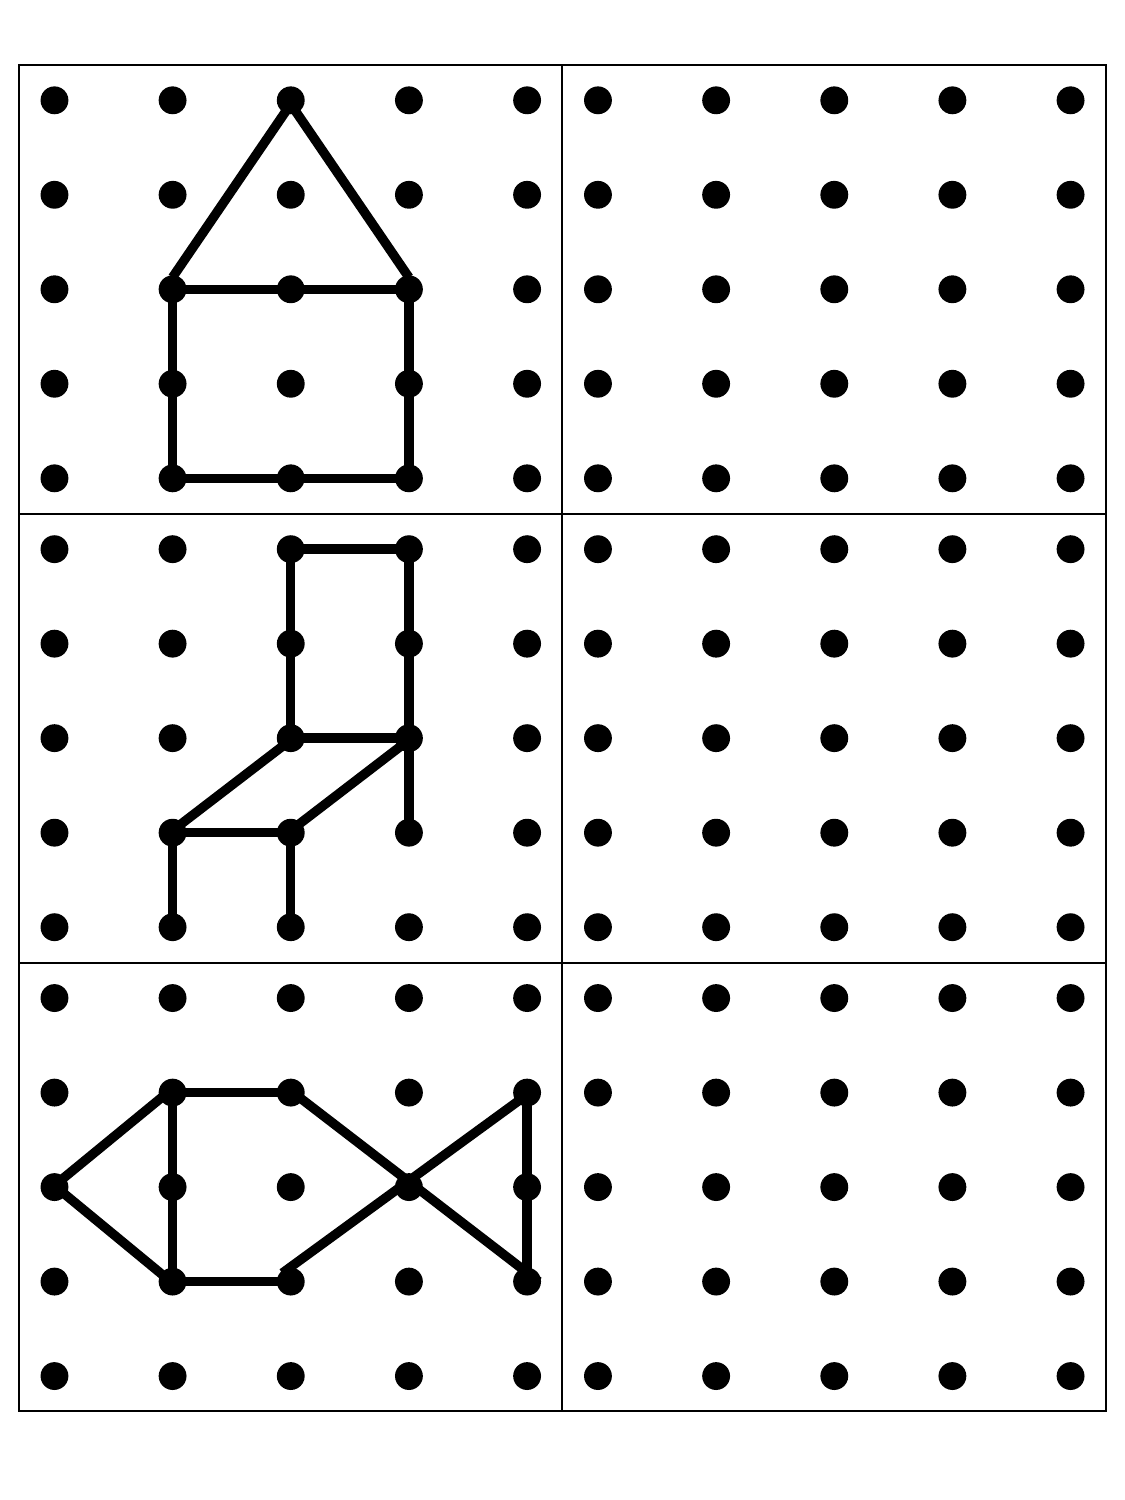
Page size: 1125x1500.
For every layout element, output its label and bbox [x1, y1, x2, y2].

text_box [18, 64, 1106, 1412]
